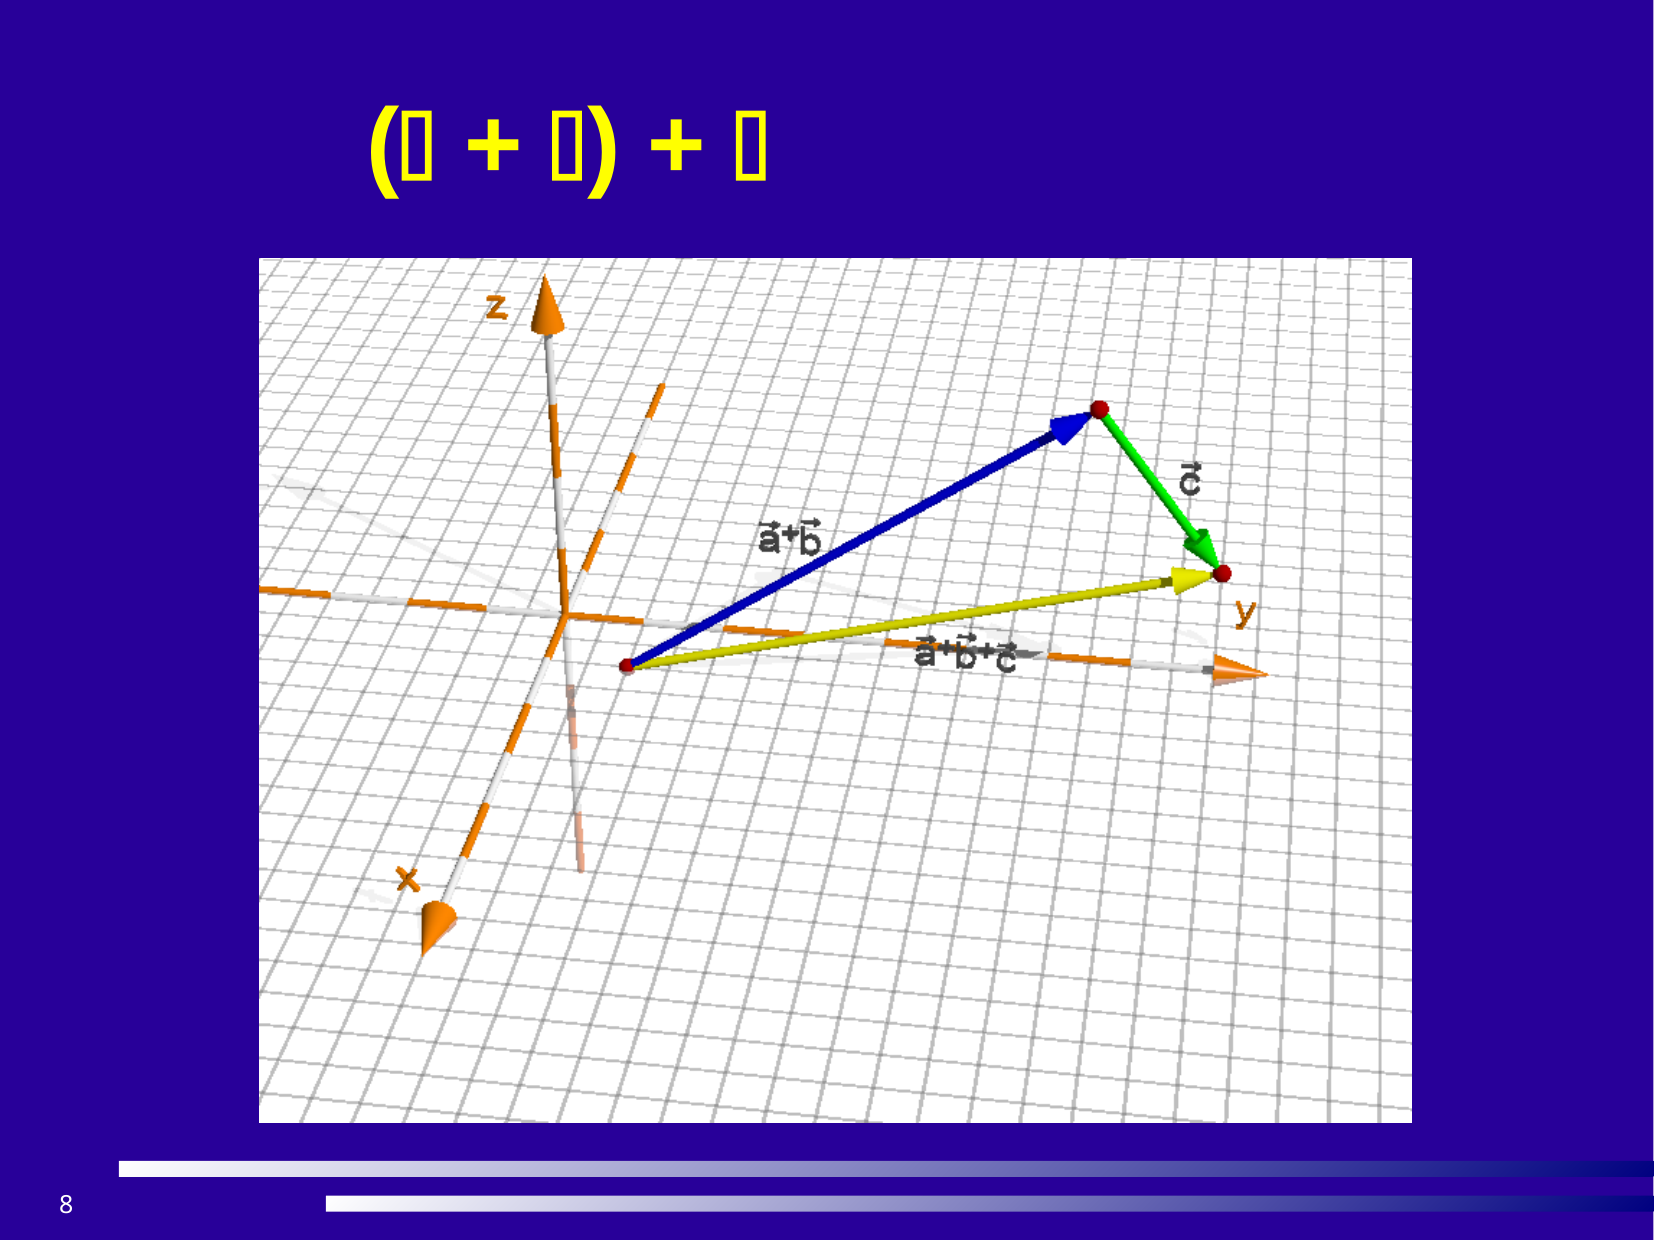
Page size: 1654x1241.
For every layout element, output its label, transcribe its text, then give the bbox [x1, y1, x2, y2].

title ( + ) +  =  + ( + ) [121, 59, 1534, 237]
picture [259, 258, 1412, 1123]
